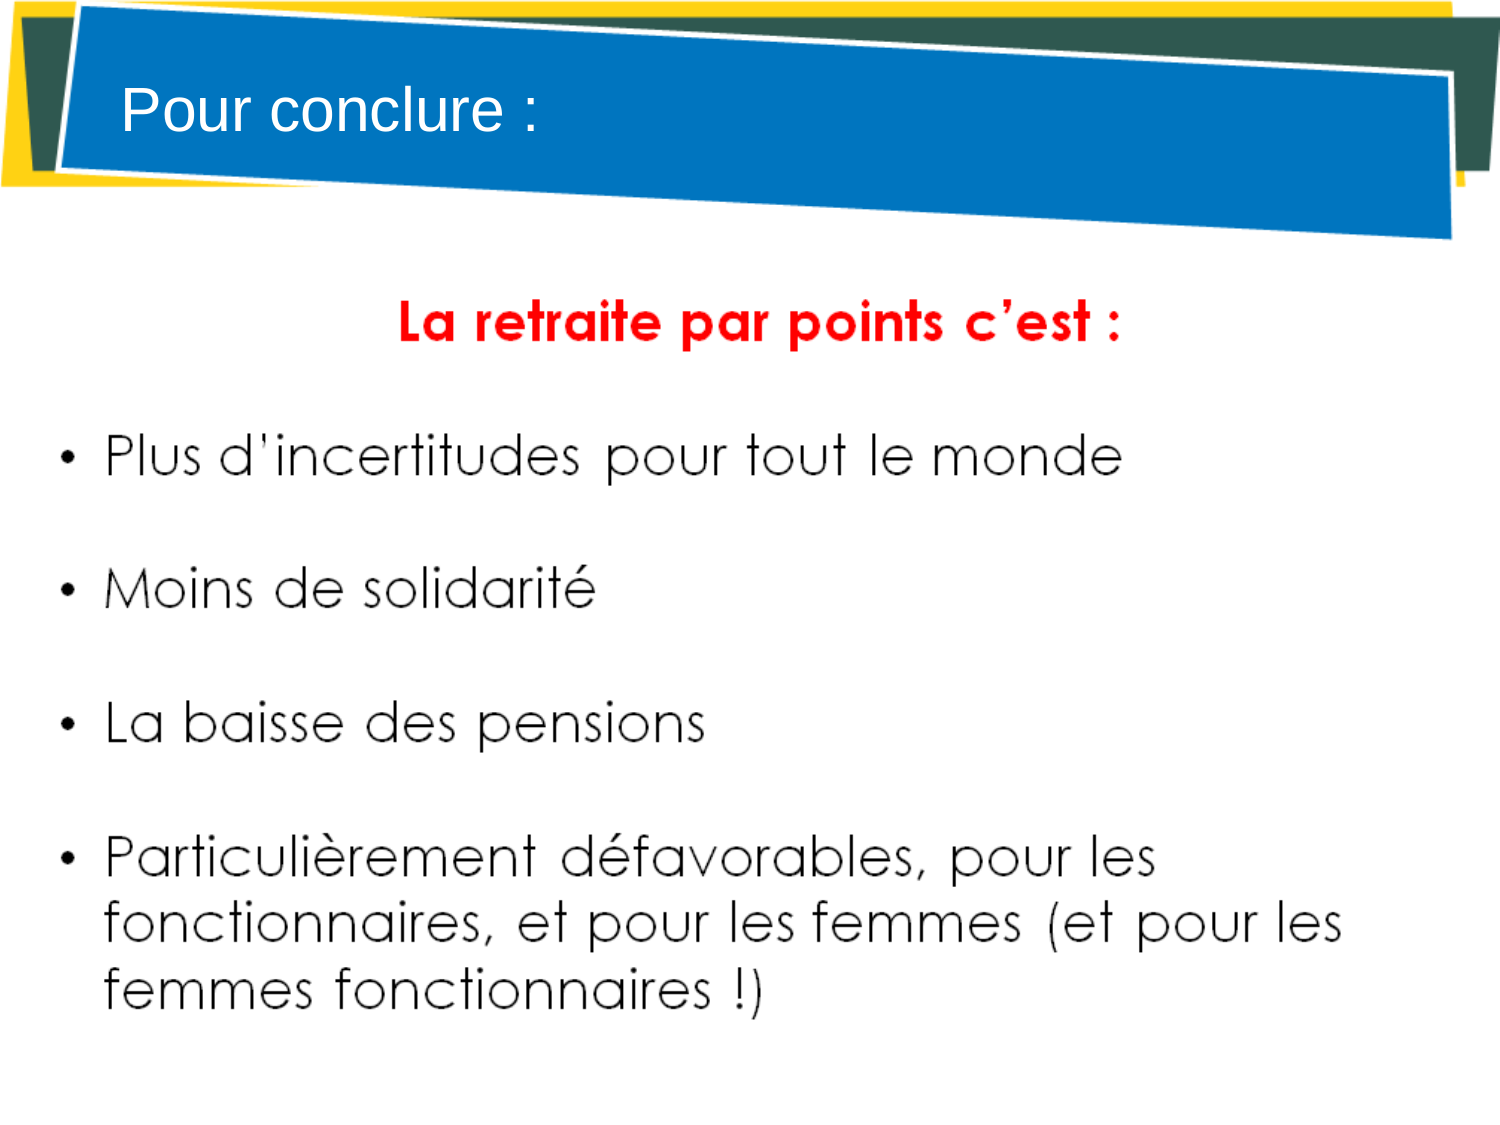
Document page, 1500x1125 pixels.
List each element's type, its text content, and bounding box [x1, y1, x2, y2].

text_box Pour conclure : [105, 53, 1398, 185]
picture [0, 0, 1500, 1054]
